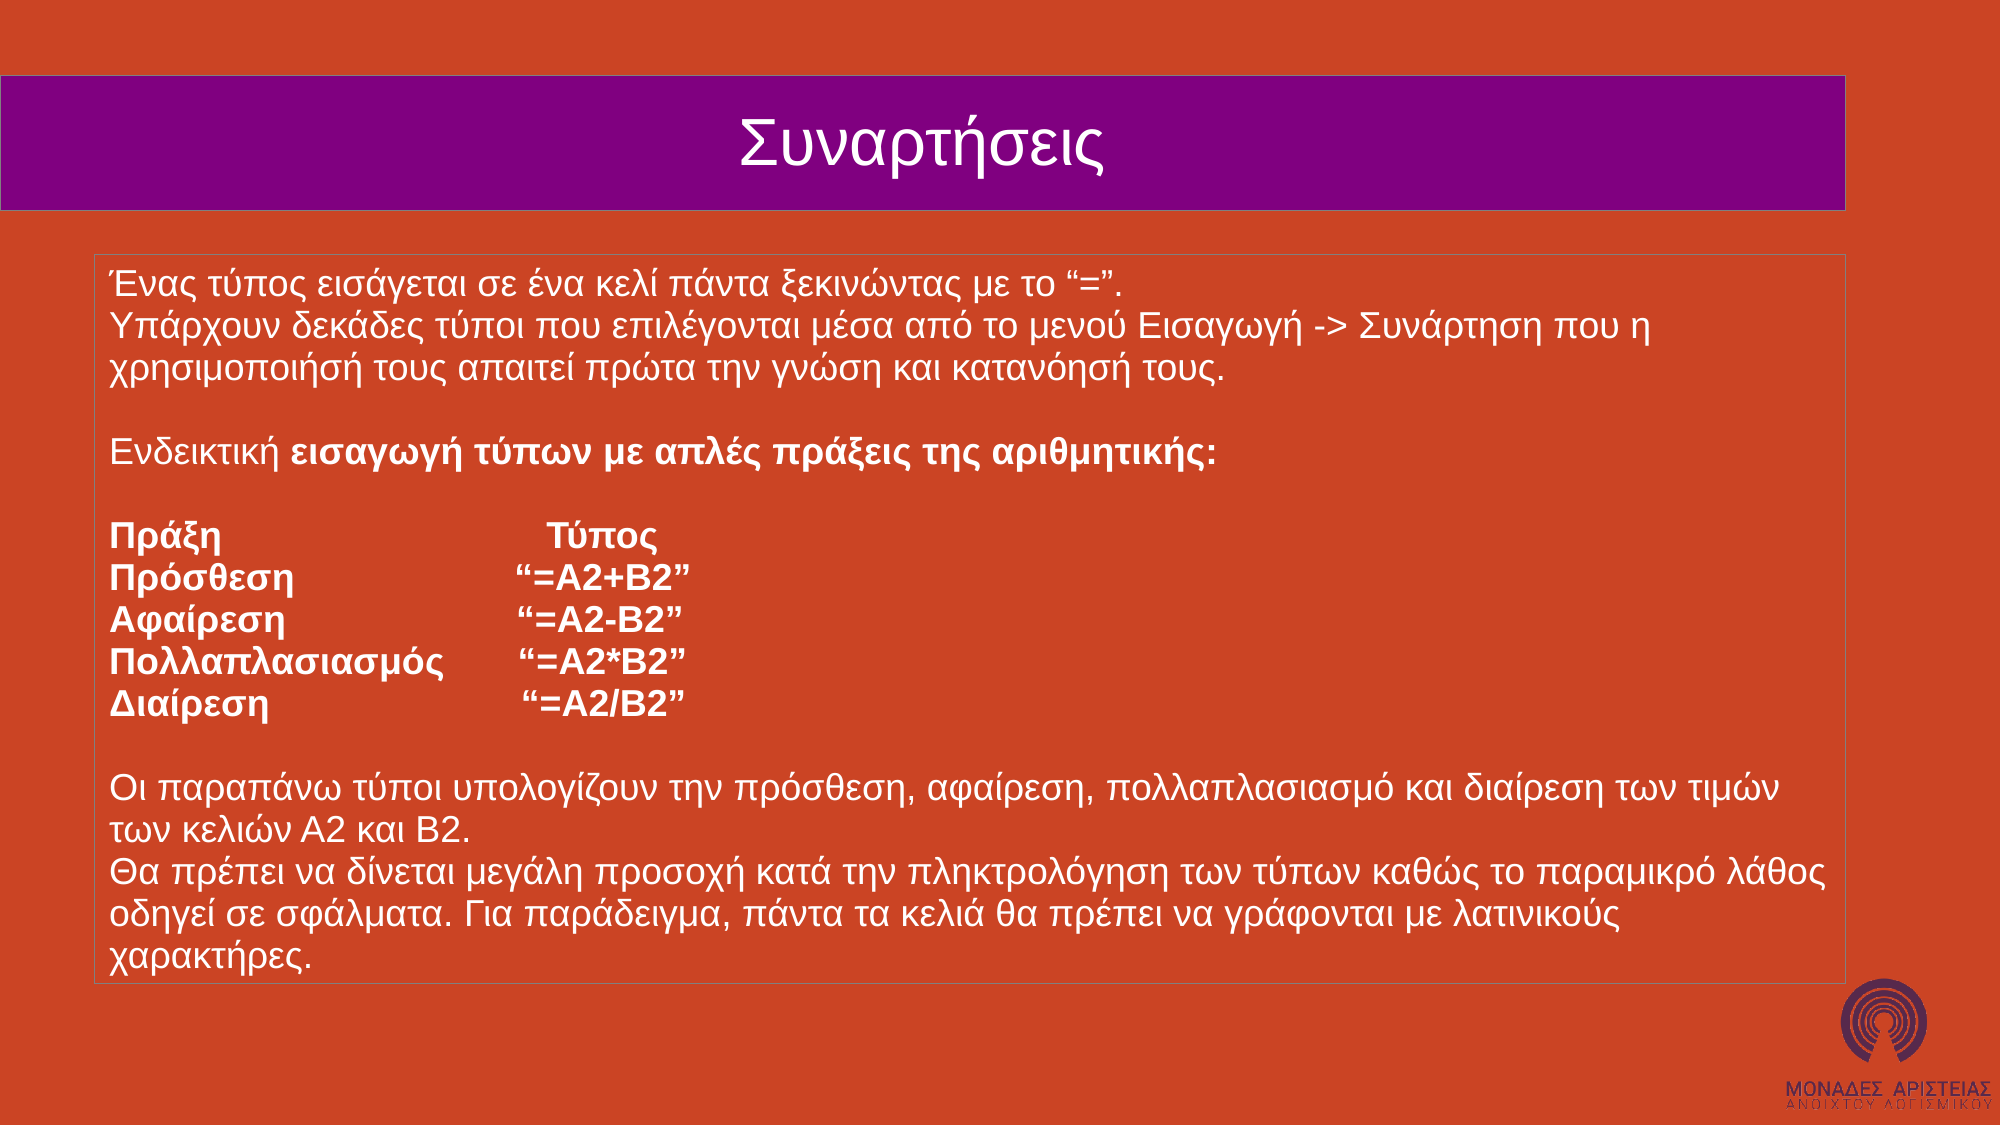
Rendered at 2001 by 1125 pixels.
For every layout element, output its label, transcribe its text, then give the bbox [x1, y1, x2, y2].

text_box Συναρτήσεις [0, 75, 1846, 211]
picture [1785, 978, 1992, 1111]
text_box Ένας τύπος εισάγεται σε ένα κελί πάντα ξεκινώντας με το “=”. Υπάρχουν δεκάδες τύποι που επιλέγονται μέσα από το μενού Εισαγωγή -> Συνάρτηση που η χρησιμοποιήσή τους απαιτεί πρώτα την γνώση και κατανόησή τους. Ενδεικτική εισαγωγή τύπων με απλές πράξεις της αριθμητικής: Πράξη Τύπος Πρόσθεση “=Α2+Β2” Αφαίρεση “=Α2-Β2” Πολλαπλασιασμός “=Α2*Β2” Διαίρεση “=Α2/Β2” Οι παραπάνω τύποι υπολογίζουν την πρόσθεση, αφαίρεση, πολλαπλασιασμό και διαίρεση των τιμών των κελιών Α2 και Β2. Θα πρέπει να δίνεται μεγάλη προσοχή κατά την πληκτρολόγηση των τύπων καθώς το παραμικρό λάθος οδηγεί σε σφάλματα. Για παράδειγμα, πάντα τα κελιά θα πρέπει να γράφονται με λατινικούς χαρακτήρες. [94, 254, 1846, 984]
